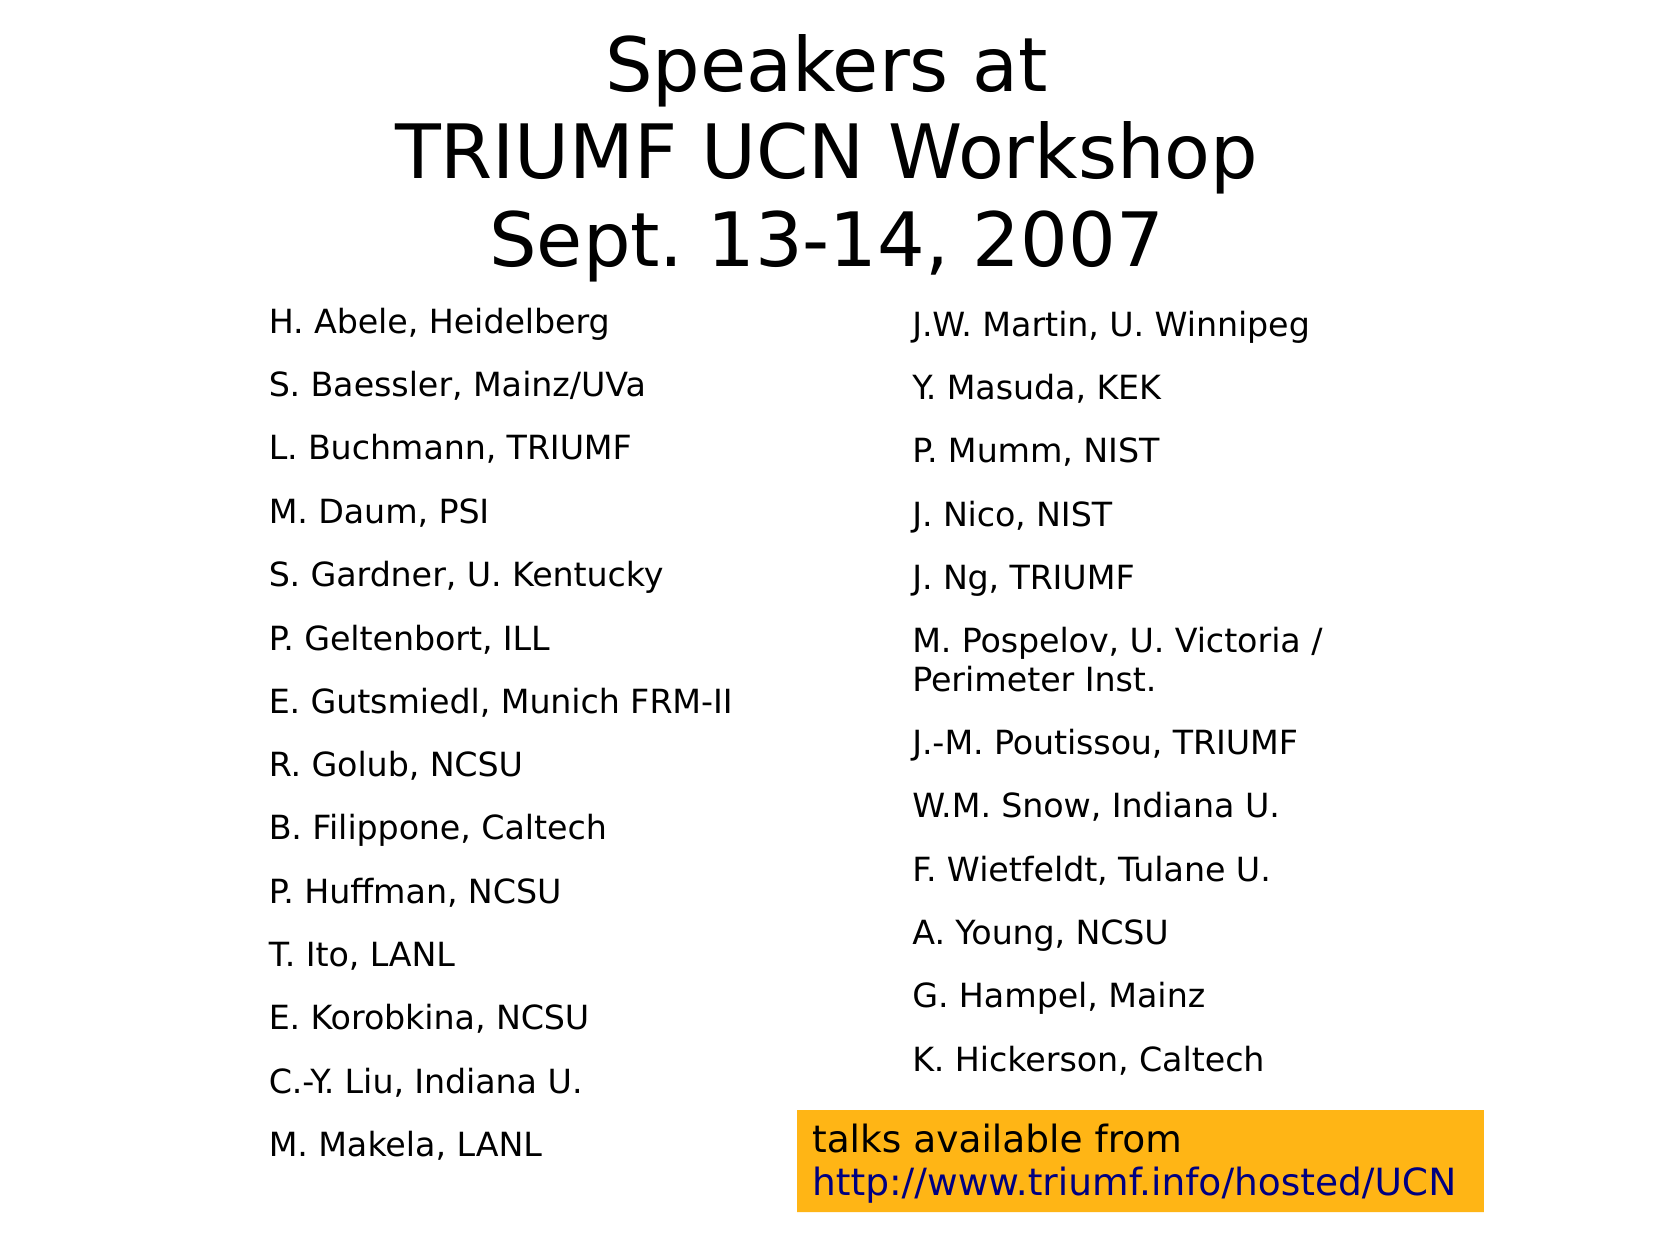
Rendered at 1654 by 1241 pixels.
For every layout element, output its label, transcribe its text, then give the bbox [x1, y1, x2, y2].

text_box J.W. Martin, U. Winnipeg Y. Masuda, KEK P. Mumm, NIST J. Nico, NIST J. Ng, TRIUMF M. Pospelov, U. Victoria / Perimeter Inst. J.-M. Poutissou, TRIUMF W.M. Snow, Indiana U. F. Wietfeldt, Tulane U. A. Young, NCSU G. Hampel, Mainz K. Hickerson, Caltech [897, 298, 1340, 1087]
text_box talks available from http://www.triumf.info/hosted/UCN [797, 1110, 1484, 1213]
text_box H. Abele, Heidelberg S. Baessler, Mainz/UVa L. Buchmann, TRIUMF M. Daum, PSI S. Gardner, U. Kentucky P. Geltenbort, ILL E. Gutsmiedl, Munich FRM-II R. Golub, NCSU B. Filippone, Caltech P. Huffman, NCSU T. Ito, LANL E. Korobkina, NCSU C.-Y. Liu, Indiana U. M. Makela, LANL [253, 295, 786, 1172]
title Speakers at TRIUMF UCN Workshop Sept. 13-14, 2007 [82, 22, 1571, 284]
